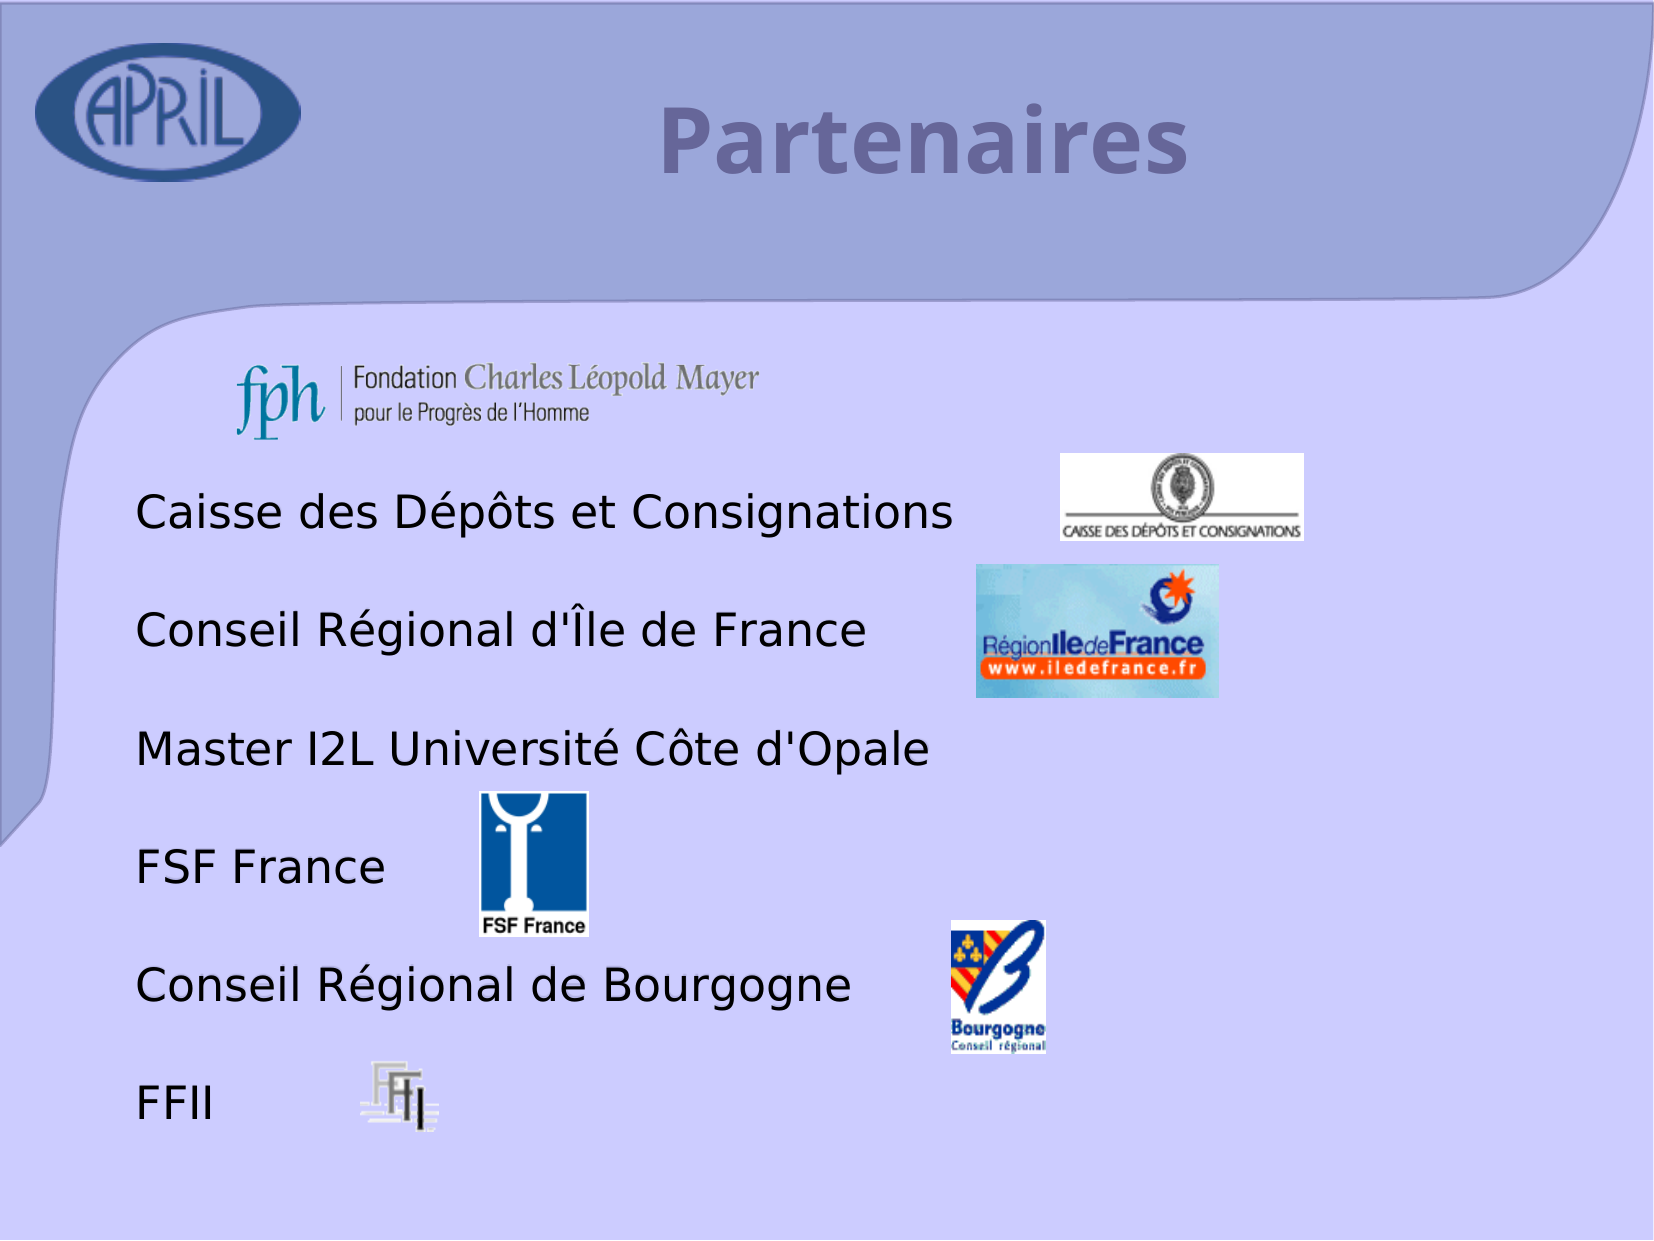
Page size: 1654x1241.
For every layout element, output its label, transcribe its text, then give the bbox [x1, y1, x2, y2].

picture [223, 346, 762, 455]
picture [951, 920, 1046, 1054]
list Caisse des Dépôts et Consignations Conseil Régional d'Île de France Master I2L Université Côte d'Opale FSF France Conseil Régional de Bourgogne FFII [118, 367, 1607, 1215]
picture [479, 791, 589, 937]
picture [35, 43, 301, 182]
title Partenaires [313, 34, 1534, 242]
picture [976, 564, 1219, 698]
chart [1052, 537, 1347, 745]
picture [1060, 453, 1304, 541]
picture [360, 1058, 439, 1132]
